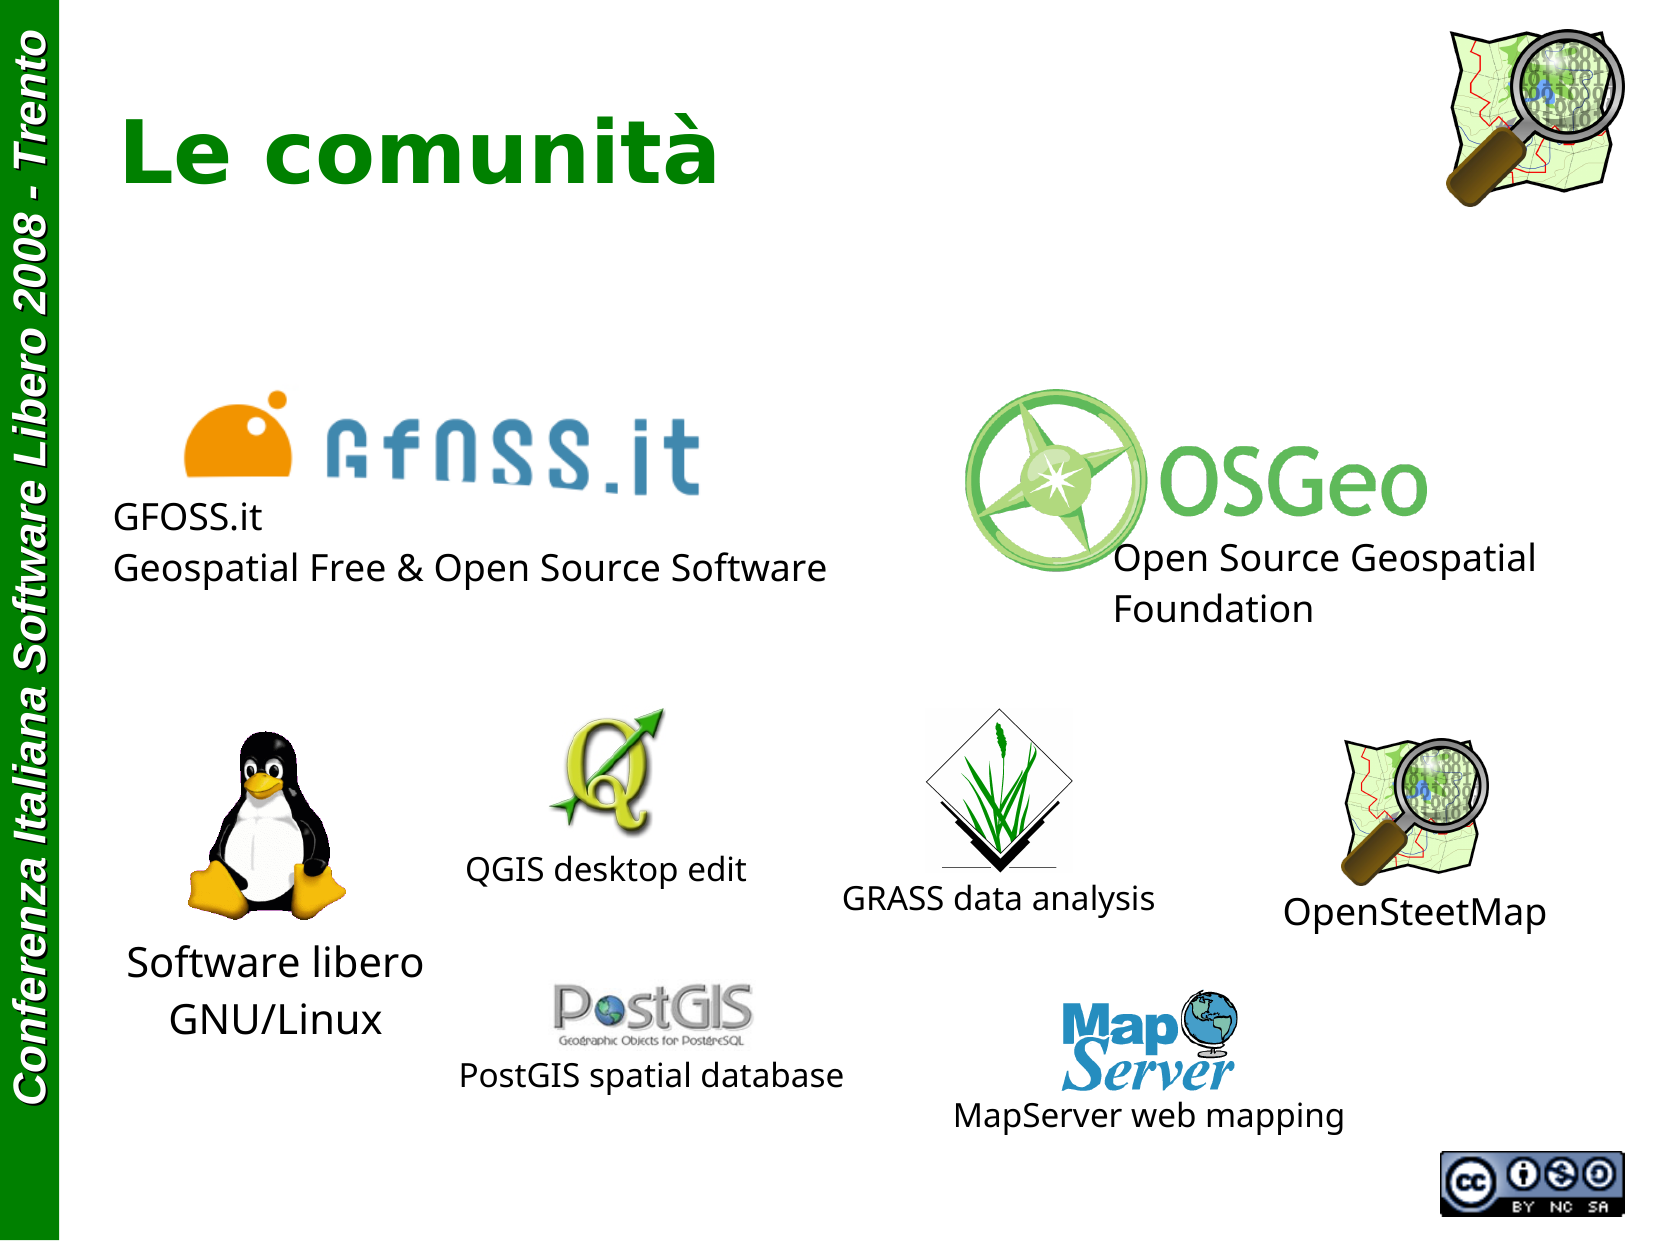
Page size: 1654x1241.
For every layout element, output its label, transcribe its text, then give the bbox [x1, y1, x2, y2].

list Software libero GNU/Linux [116, 932, 435, 1030]
list GFOSS.it Geospatial Free & Open Source Software [112, 490, 882, 621]
picture [1341, 738, 1489, 885]
picture [548, 979, 756, 1051]
list OpenSteetMap [1275, 885, 1555, 930]
list MapServer web mapping [941, 1092, 1358, 1132]
list GRASS data analysis [826, 875, 1172, 914]
picture [1060, 986, 1238, 1092]
picture [925, 708, 1073, 873]
list PostGIS spatial database [445, 1052, 859, 1092]
picture [1446, 29, 1625, 207]
title Le comunità [118, 56, 1365, 249]
picture [547, 705, 666, 839]
list QGIS desktop edit [456, 845, 757, 885]
picture [907, 354, 1498, 618]
list Open Source Geospatial Foundation [1112, 531, 1567, 619]
picture [177, 383, 709, 490]
picture [1440, 1151, 1625, 1217]
picture [172, 708, 379, 932]
